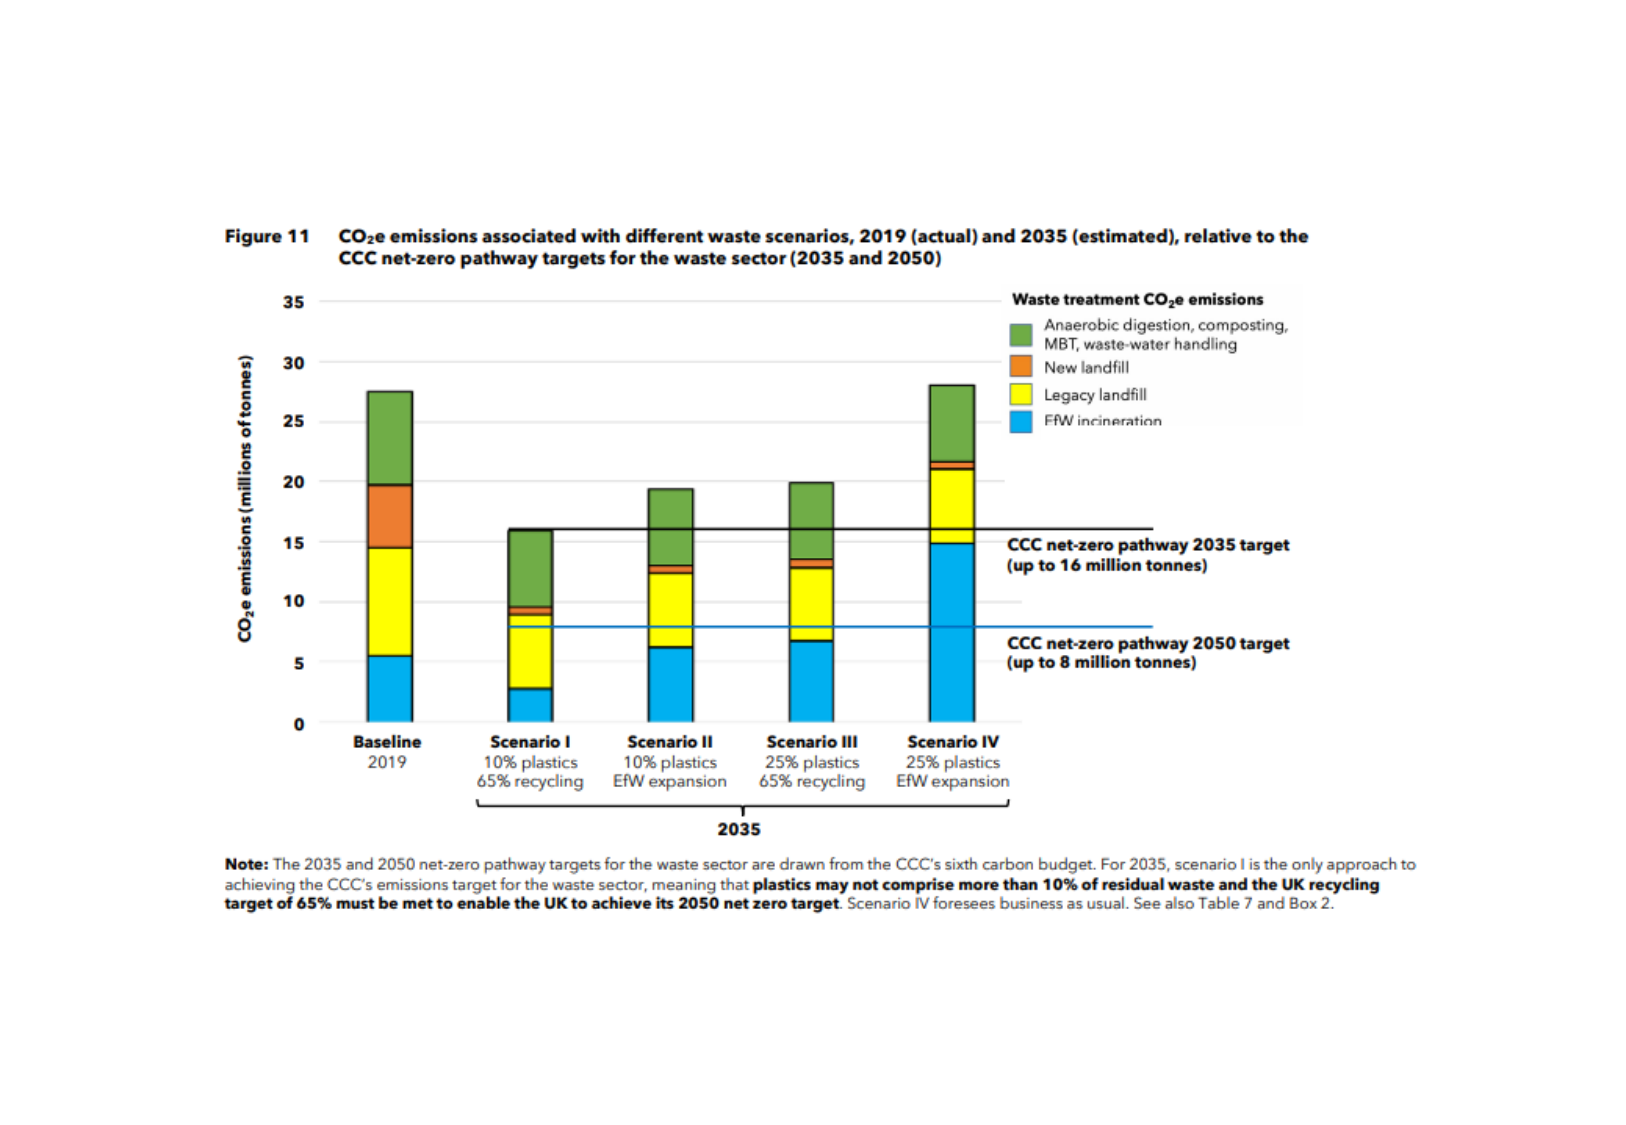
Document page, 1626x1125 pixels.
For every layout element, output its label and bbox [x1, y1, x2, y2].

picture [185, 191, 1440, 934]
